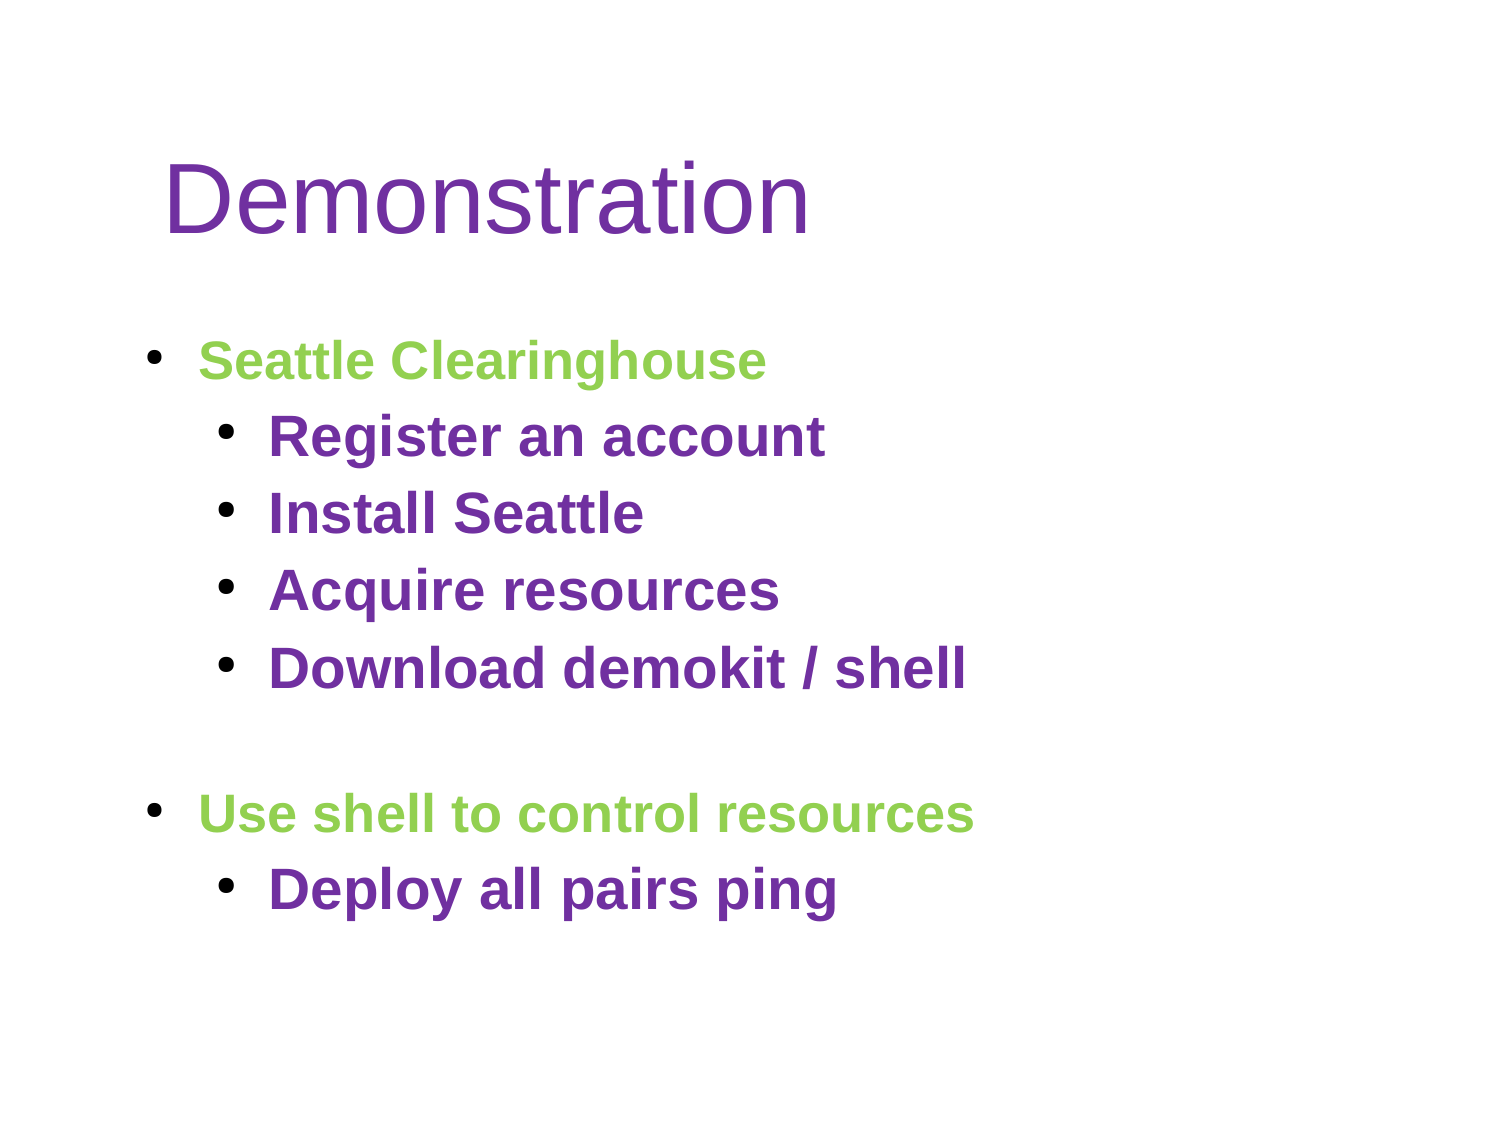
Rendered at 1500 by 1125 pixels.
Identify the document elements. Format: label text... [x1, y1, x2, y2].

list Seattle Clearinghouse Register an account Install Seattle Acquire resources Download demokit / shell Use shell to control resources Deploy all pairs ping [112, 324, 1388, 1001]
title Demonstration [112, 99, 1388, 288]
